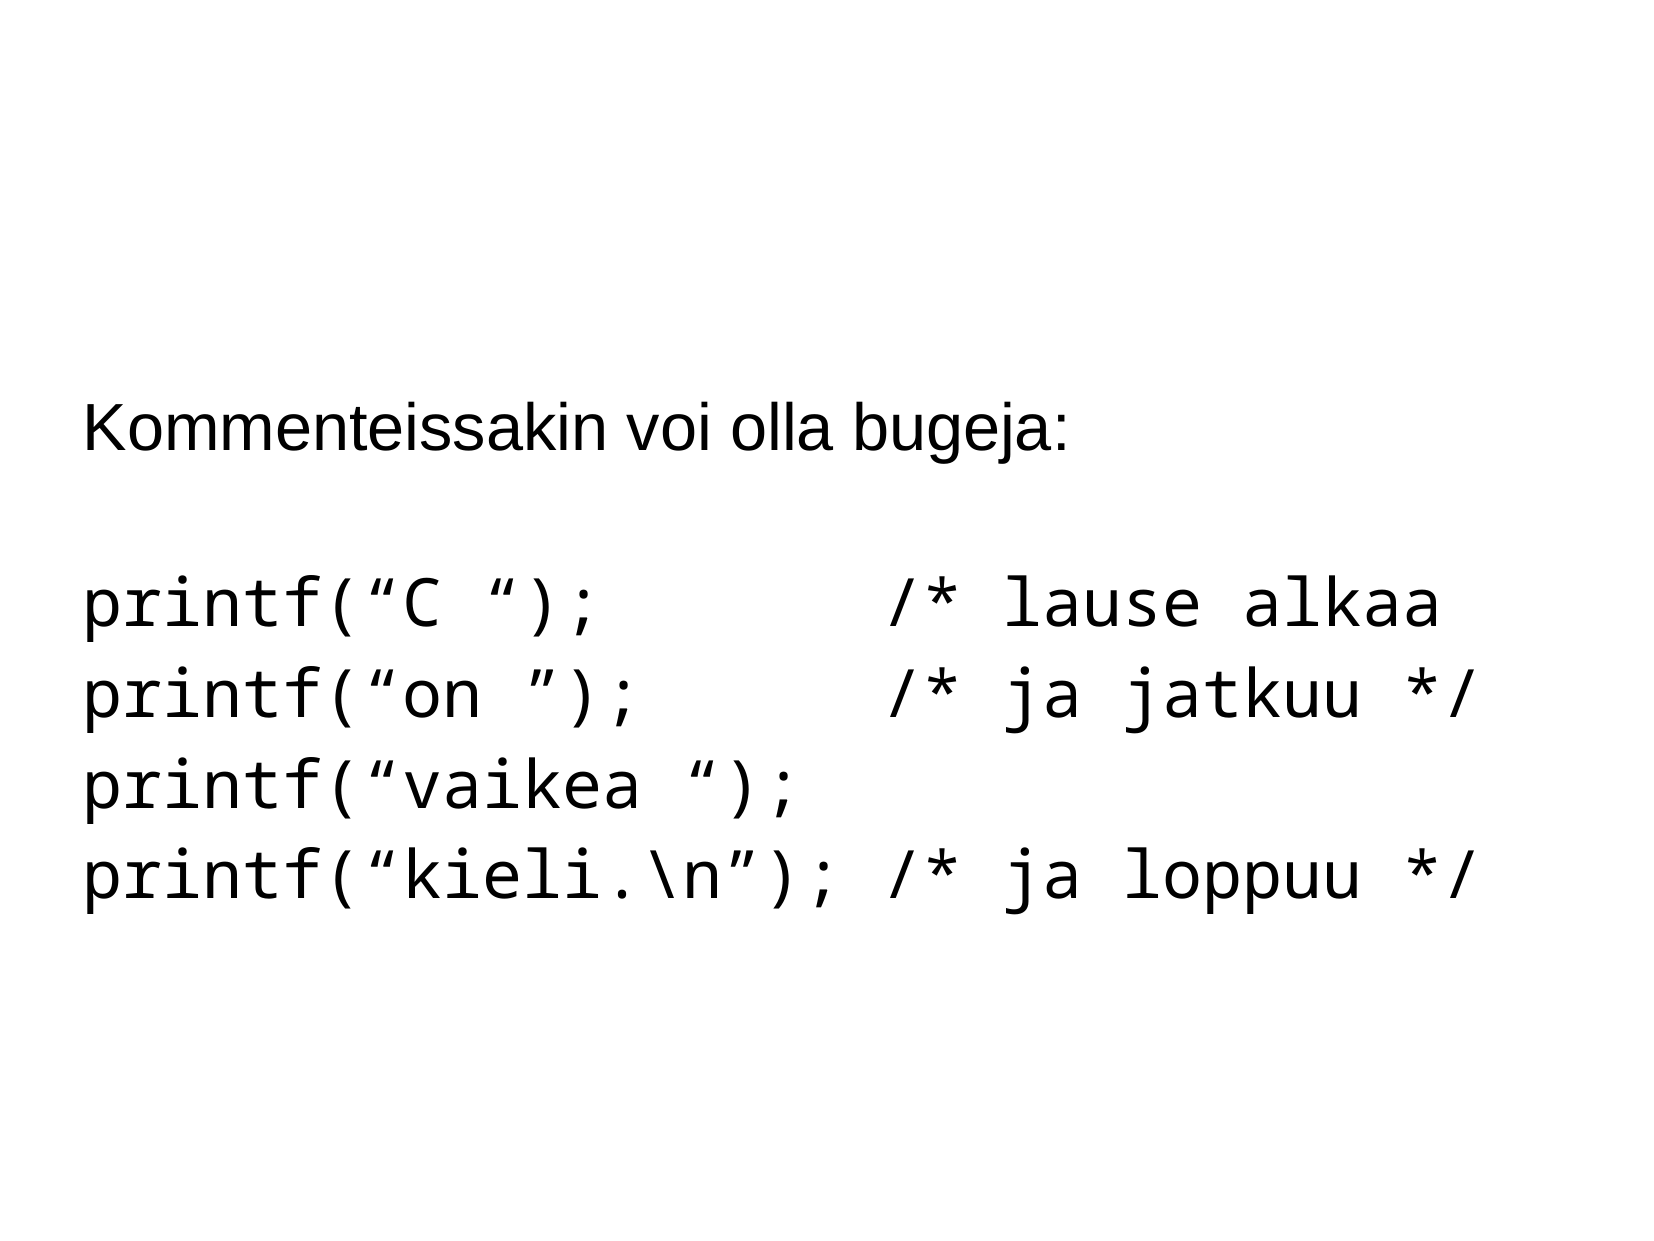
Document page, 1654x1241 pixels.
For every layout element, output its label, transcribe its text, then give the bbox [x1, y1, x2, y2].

text_box Kommenteissakin voi olla bugeja: printf(“C “); /* lause alkaa printf(“on ”); /* ja jatkuu */ printf(“vaikea “); printf(“kieli.\n”); /* ja loppuu */ [82, 297, 1571, 1102]
